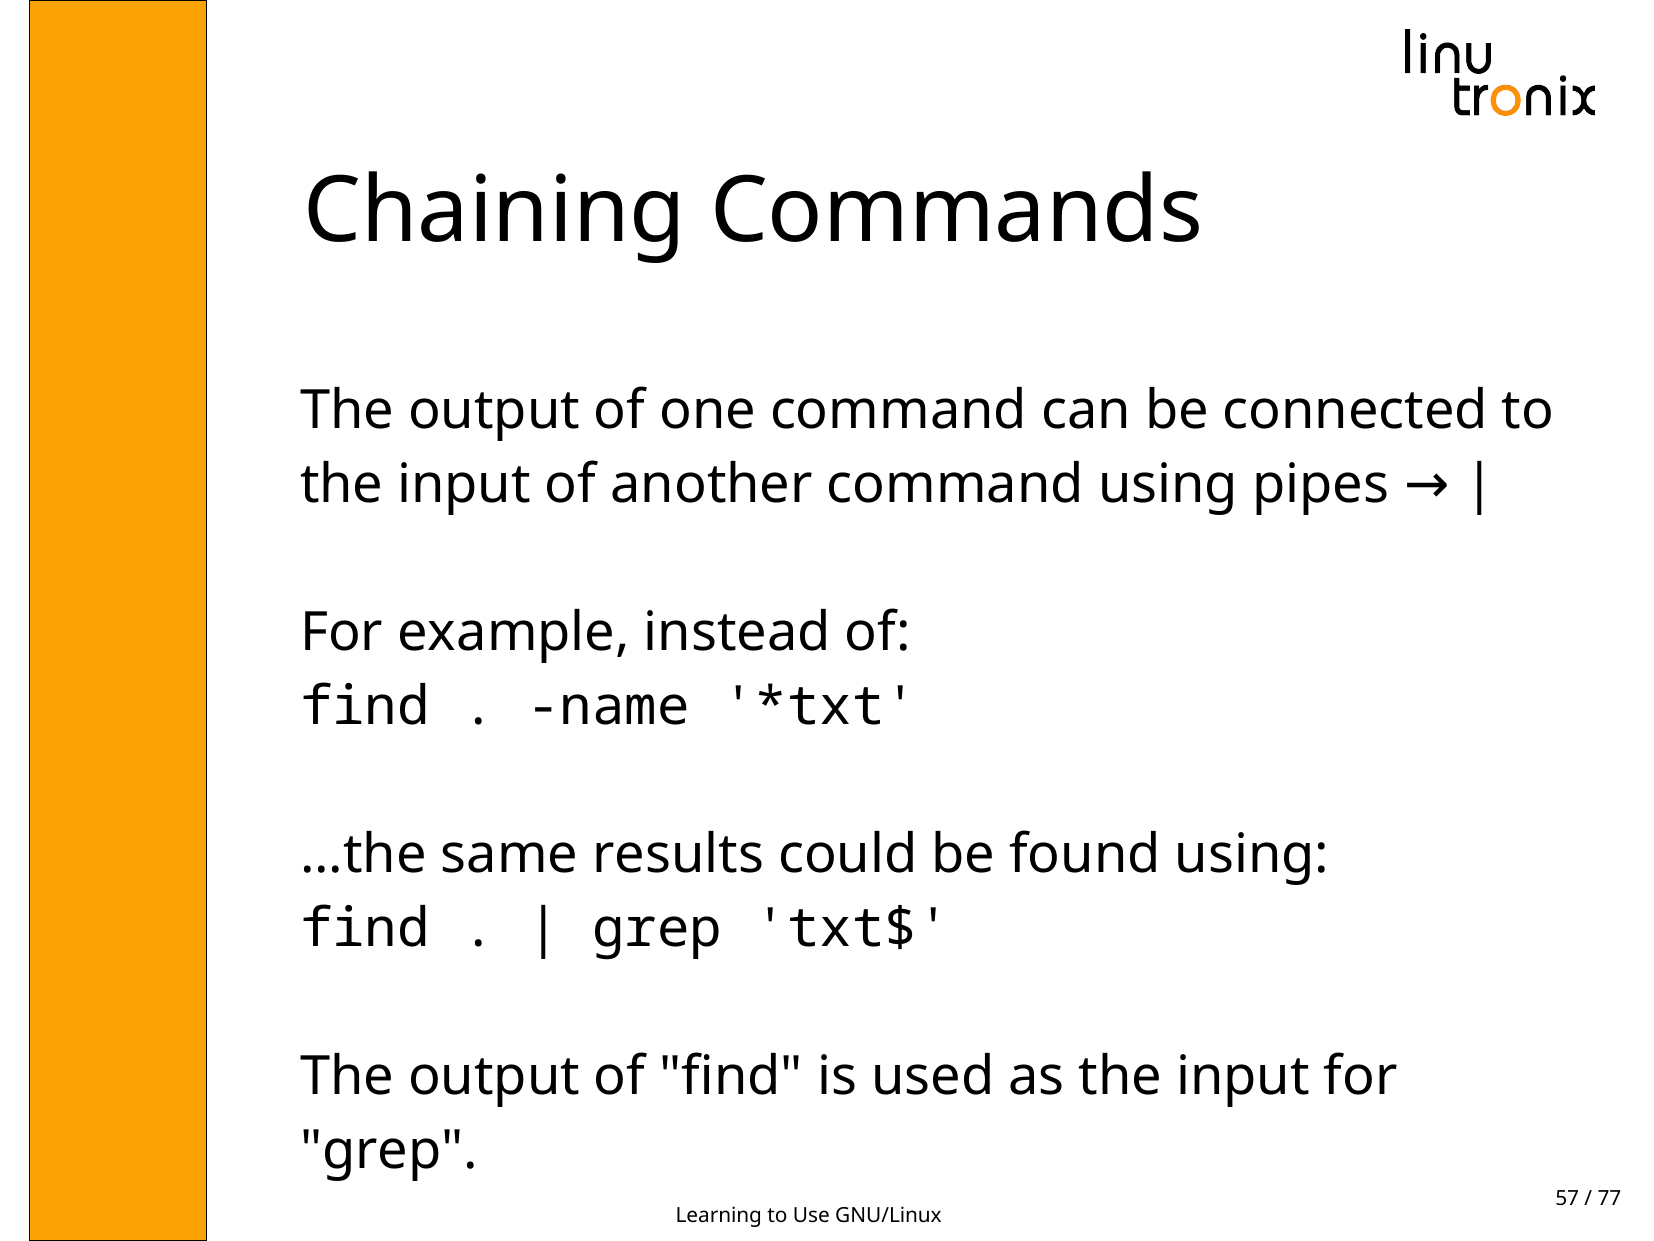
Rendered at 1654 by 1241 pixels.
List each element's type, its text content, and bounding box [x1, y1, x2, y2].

picture [1405, 29, 1595, 116]
text_box Chaining Commands [303, 143, 1257, 263]
text_box The output of one command can be connected to the input of another command using pipes → | For example, instead of: find . -name '*txt' ...the same results could be found using: find . | grep 'txt$' The output of "find" is used as the input for "grep". [300, 370, 1648, 1096]
